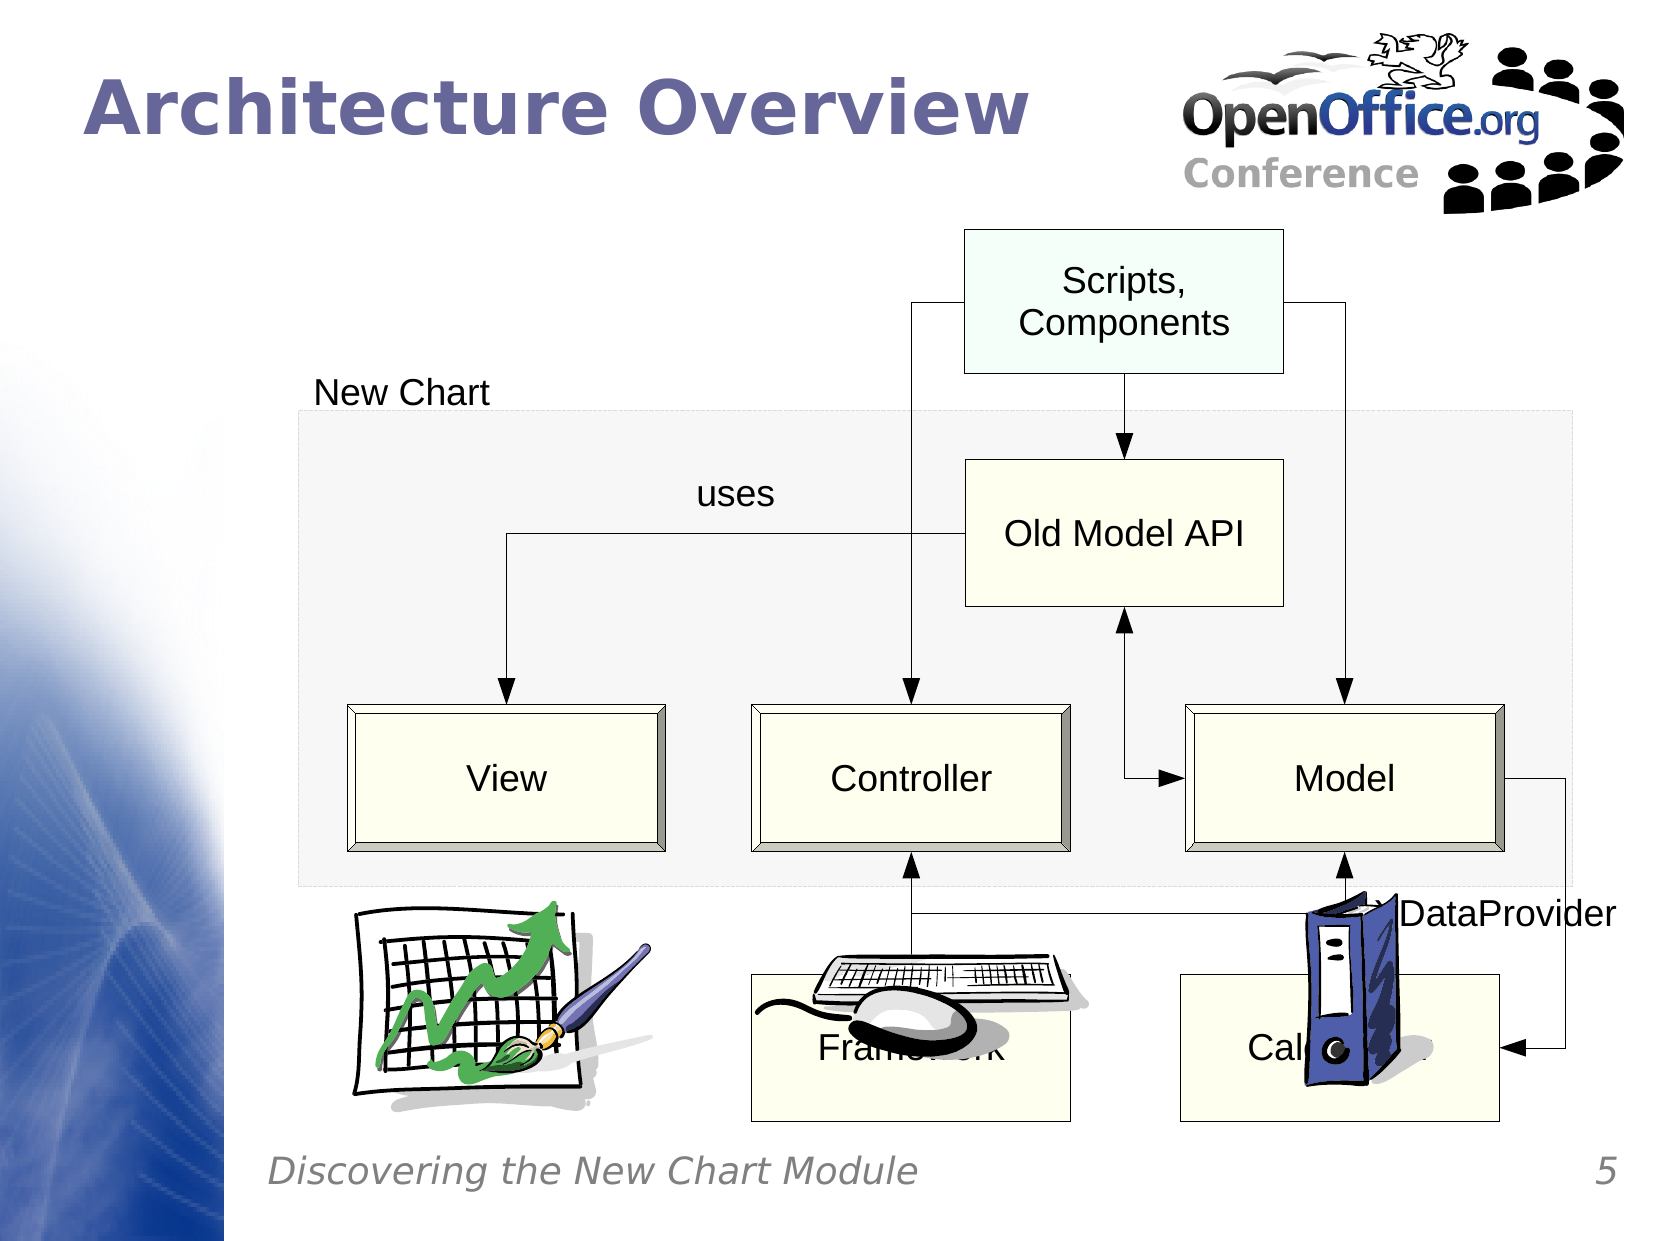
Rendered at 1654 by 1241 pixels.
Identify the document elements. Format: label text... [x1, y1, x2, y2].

text_box Scripts, Components [964, 229, 1284, 374]
picture [1287, 874, 1451, 1104]
text_box [912, 534, 1344, 887]
text_box Framework [751, 1023, 1071, 1122]
text_box Old Model API [965, 459, 1284, 607]
text_box [298, 410, 911, 887]
picture [0, 0, 224, 1241]
text_box [912, 410, 1124, 533]
text_box [1346, 779, 1565, 887]
text_box [1346, 410, 1573, 887]
picture [342, 891, 662, 1123]
text_box [1125, 410, 1345, 778]
text_box New Chart [298, 363, 505, 421]
text_box Controller [761, 714, 1061, 842]
title Architecture Overview [24, 51, 1163, 165]
text_box View [356, 714, 657, 842]
text_box Calc/Writer [1180, 974, 1500, 1122]
picture [1183, 33, 1624, 214]
text_box Model [1195, 714, 1495, 842]
picture [732, 944, 1099, 1084]
